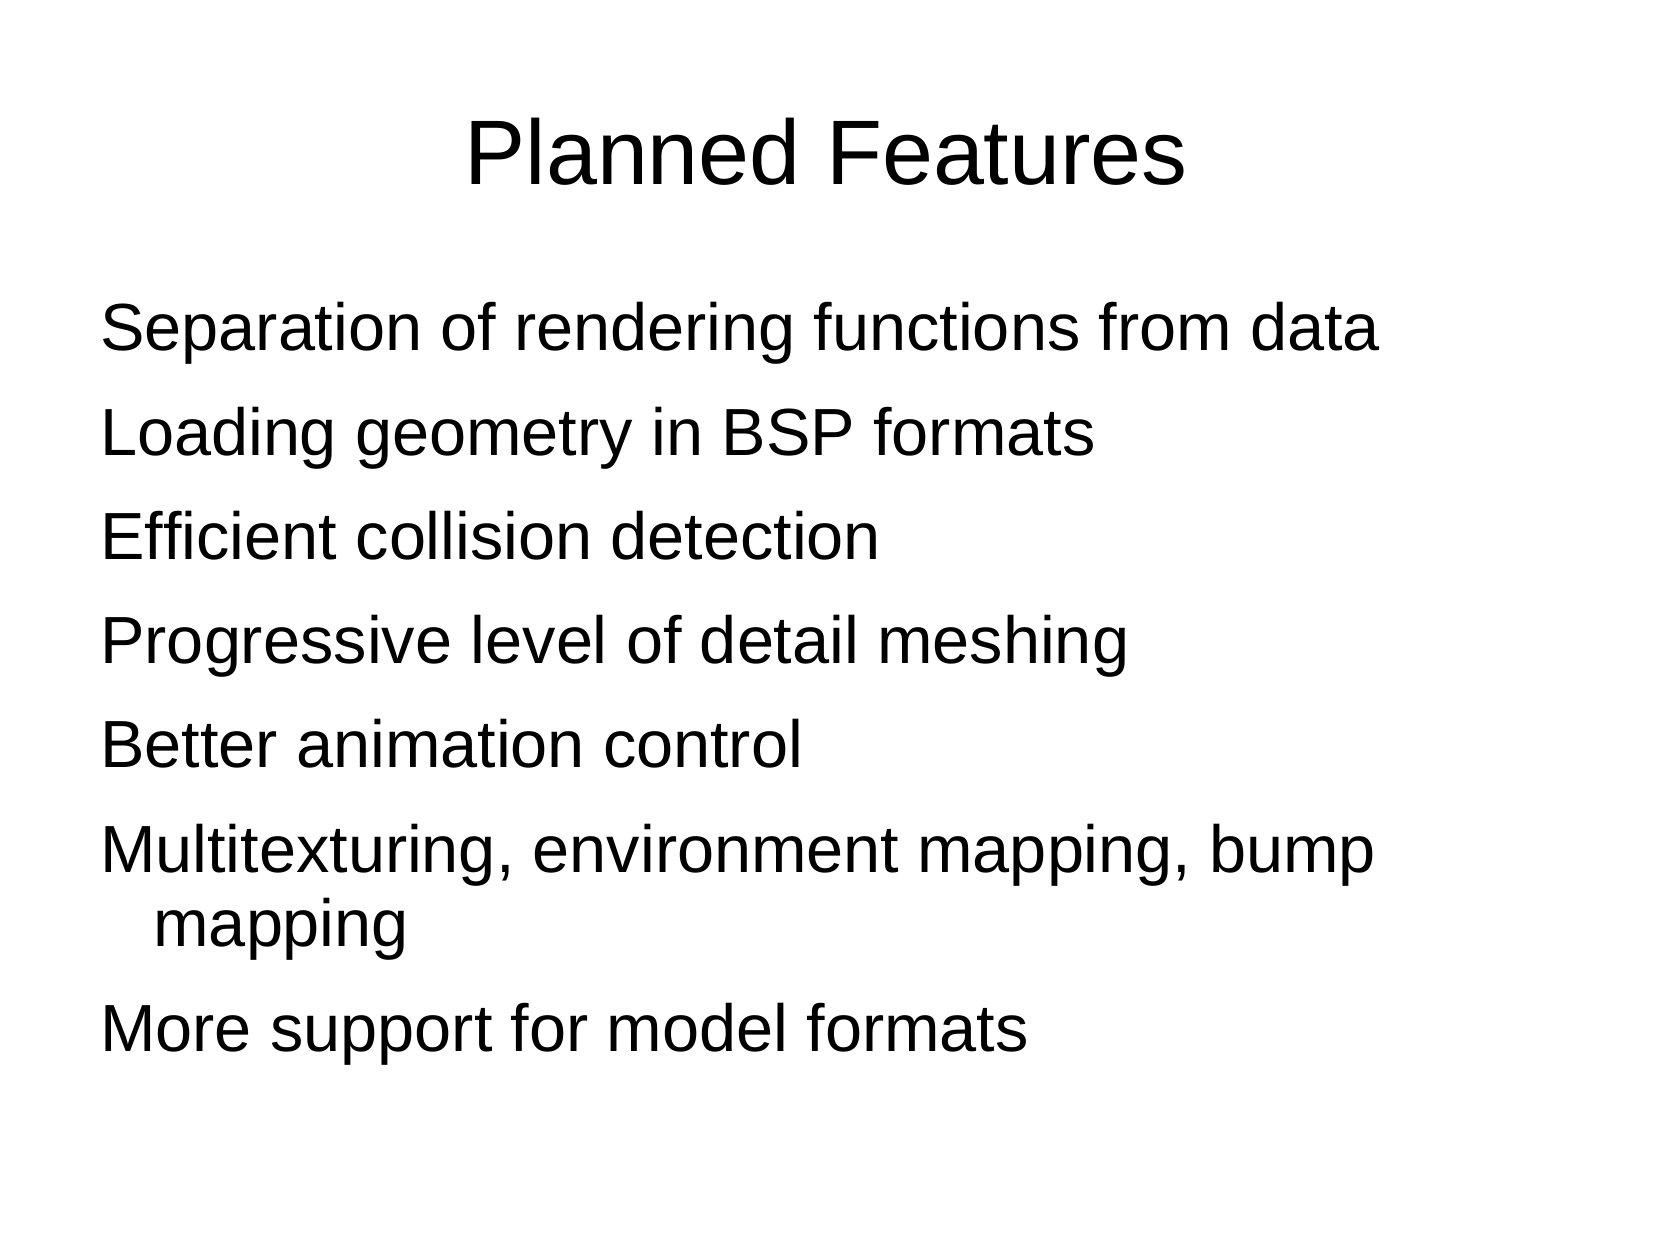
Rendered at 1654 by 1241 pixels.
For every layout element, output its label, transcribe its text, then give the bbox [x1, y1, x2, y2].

list Separation of rendering functions from data Loading geometry in BSP formats Efficient collision detection Progressive level of detail meshing Better animation control Multitexturing, environment mapping, bump mapping More support for model formats [82, 290, 1571, 1109]
title Planned Features [82, 49, 1571, 257]
